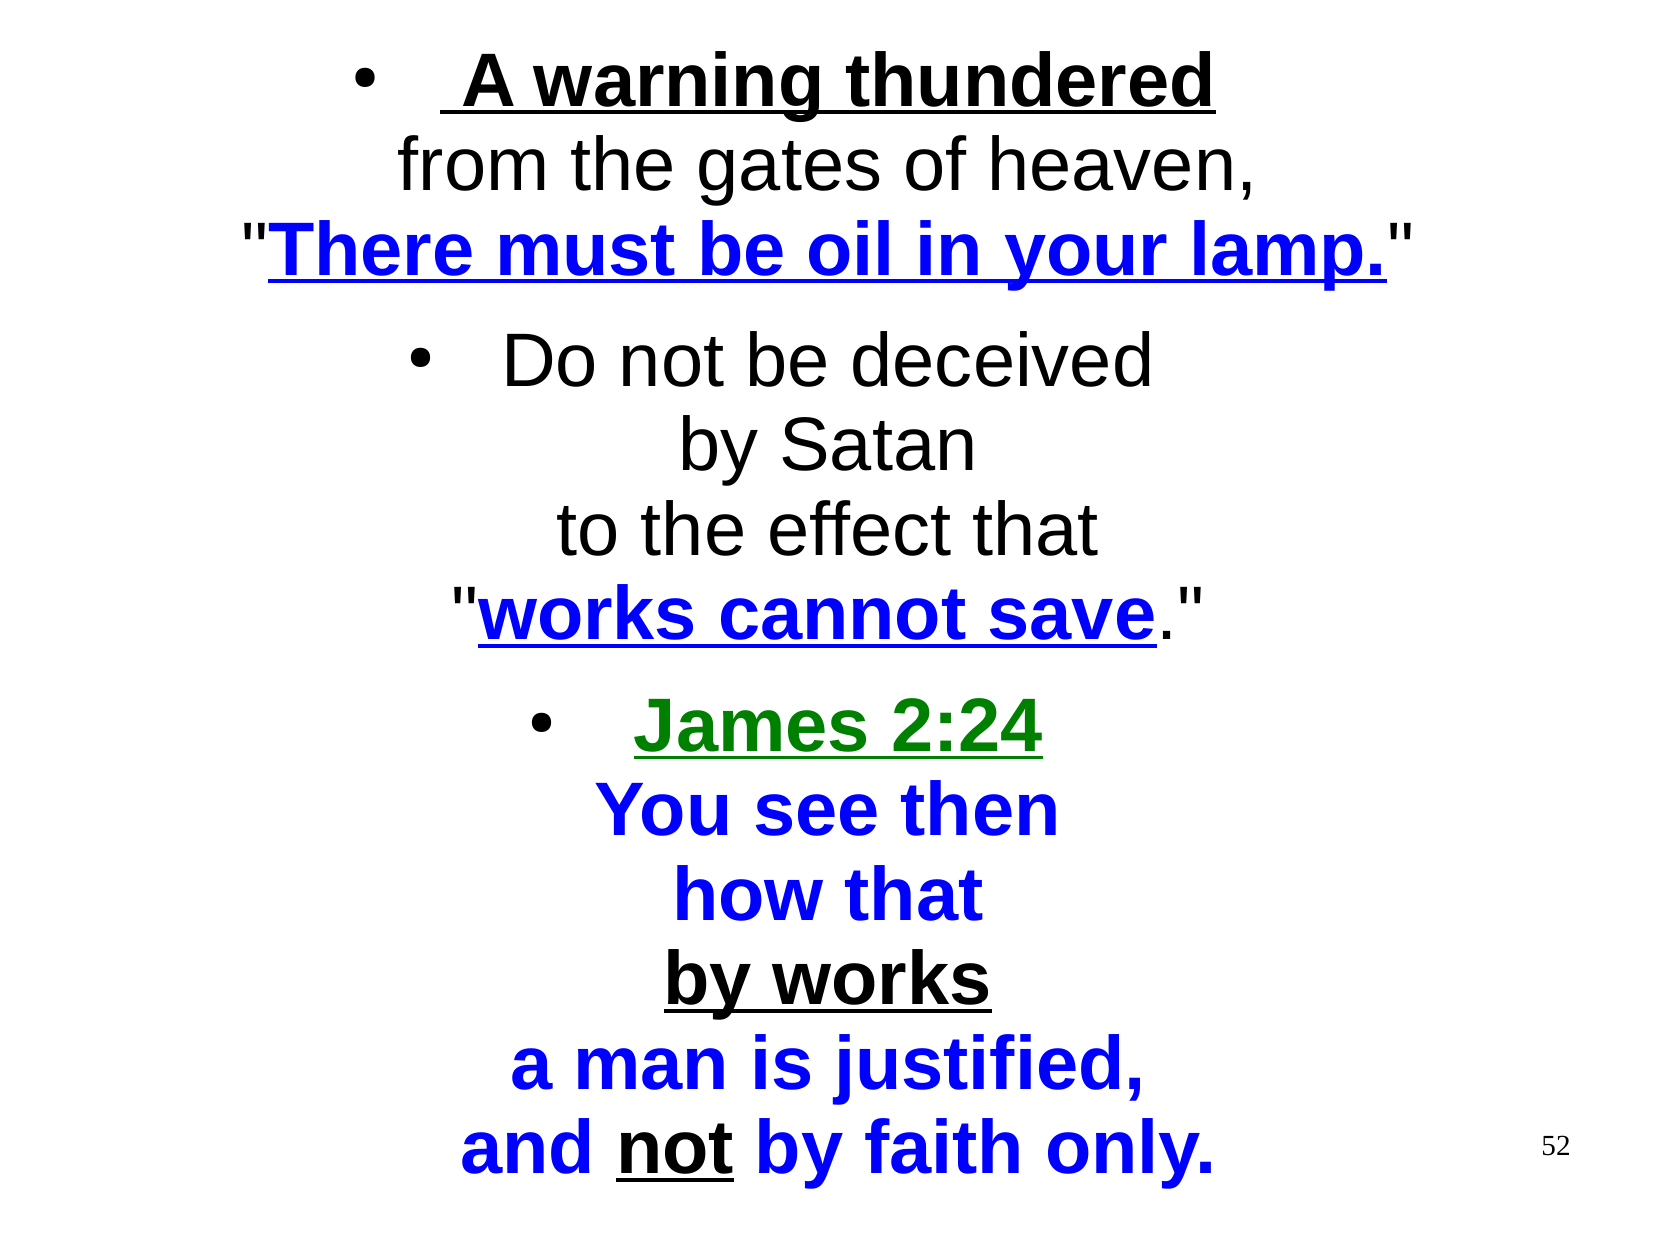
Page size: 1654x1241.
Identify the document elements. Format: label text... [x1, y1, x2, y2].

list A warning thundered from the gates of heaven, "There must be oil in your lamp." Do not be deceived by Satan to the effect that "works cannot save." James 2:24 You see then how that by works a man is justified, and not by faith only. [0, 37, 1613, 1201]
